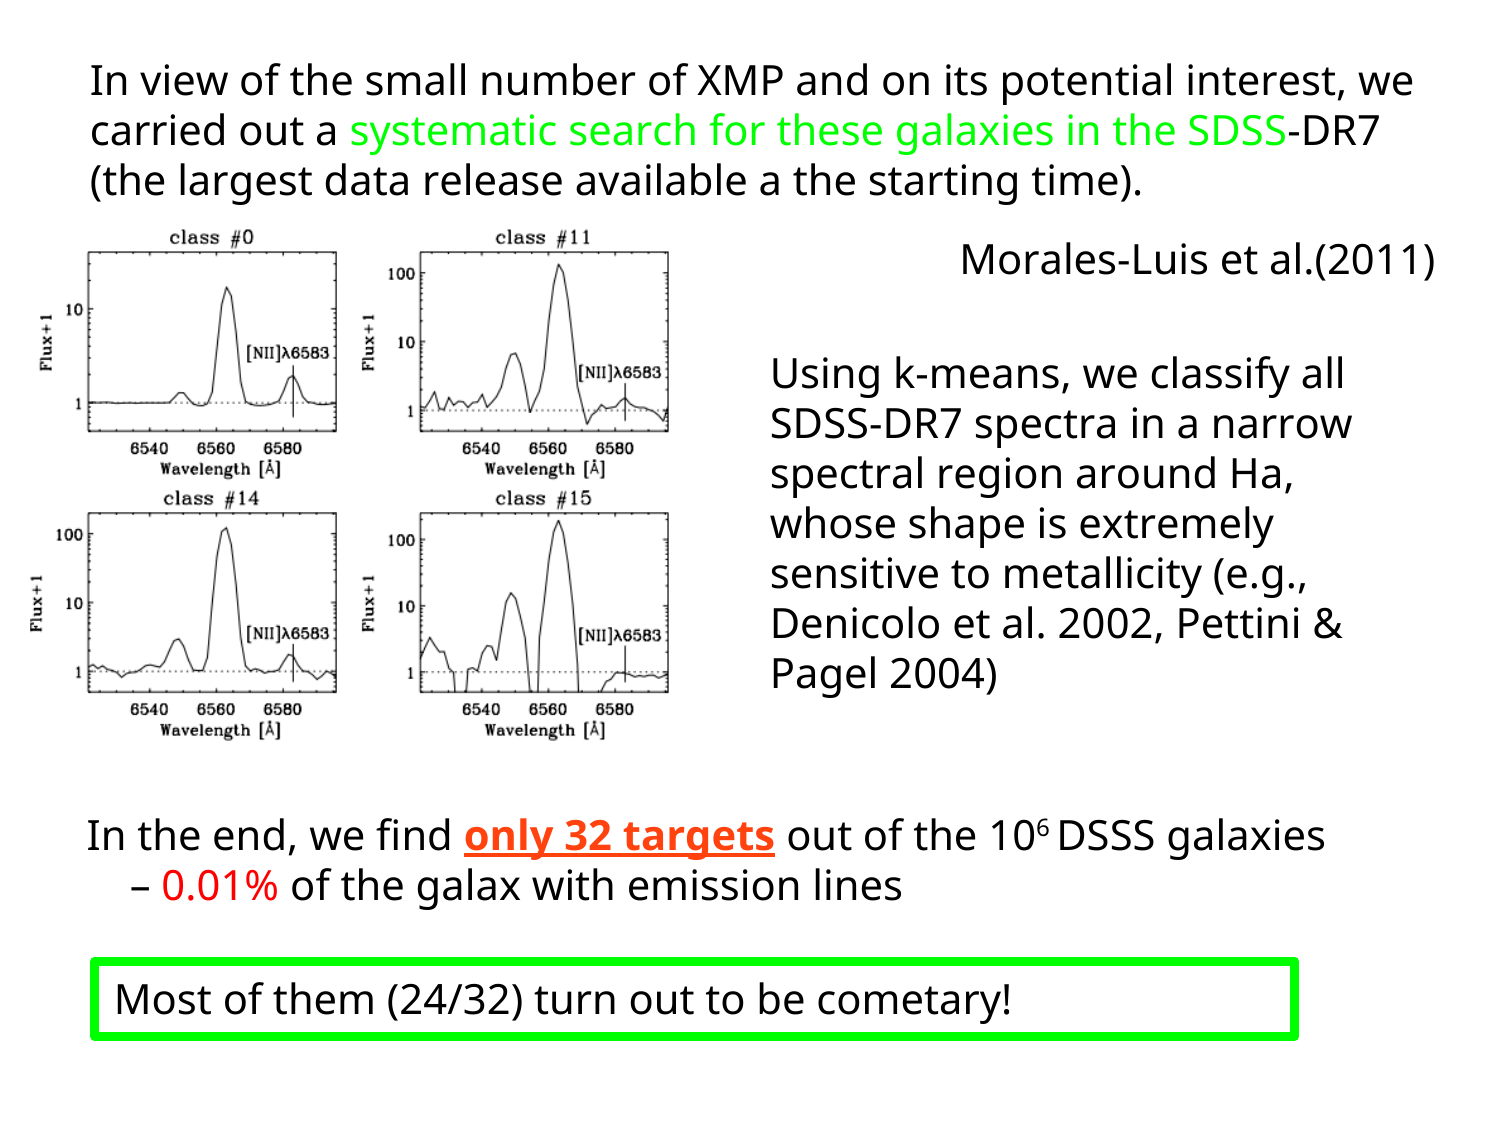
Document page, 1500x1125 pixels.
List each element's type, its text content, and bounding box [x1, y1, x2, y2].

text_box In the end, we find only 32 targets out of the 106 DSSS galaxies – 0.01% of the galax with emission lines [61, 800, 1412, 917]
text_box Most of them (24/32) turn out to be cometary! [94, 961, 1295, 1037]
picture [0, 218, 718, 751]
text_box Using k-means, we classify all SDSS-DR7 spectra in a narrow spectral region around Ha, whose shape is extremely sensitive to metallicity (e.g., Denicolo et al. 2002, Pettini & Pagel 2004) [755, 339, 1431, 652]
text_box In view of the small number of XMP and on its potential interest, we carried out a systematic search for these galaxies in the SDSS-DR7 (the largest data release available a the starting time). [75, 46, 1447, 184]
text_box Morales-Luis et al.(2011) [944, 224, 1463, 301]
